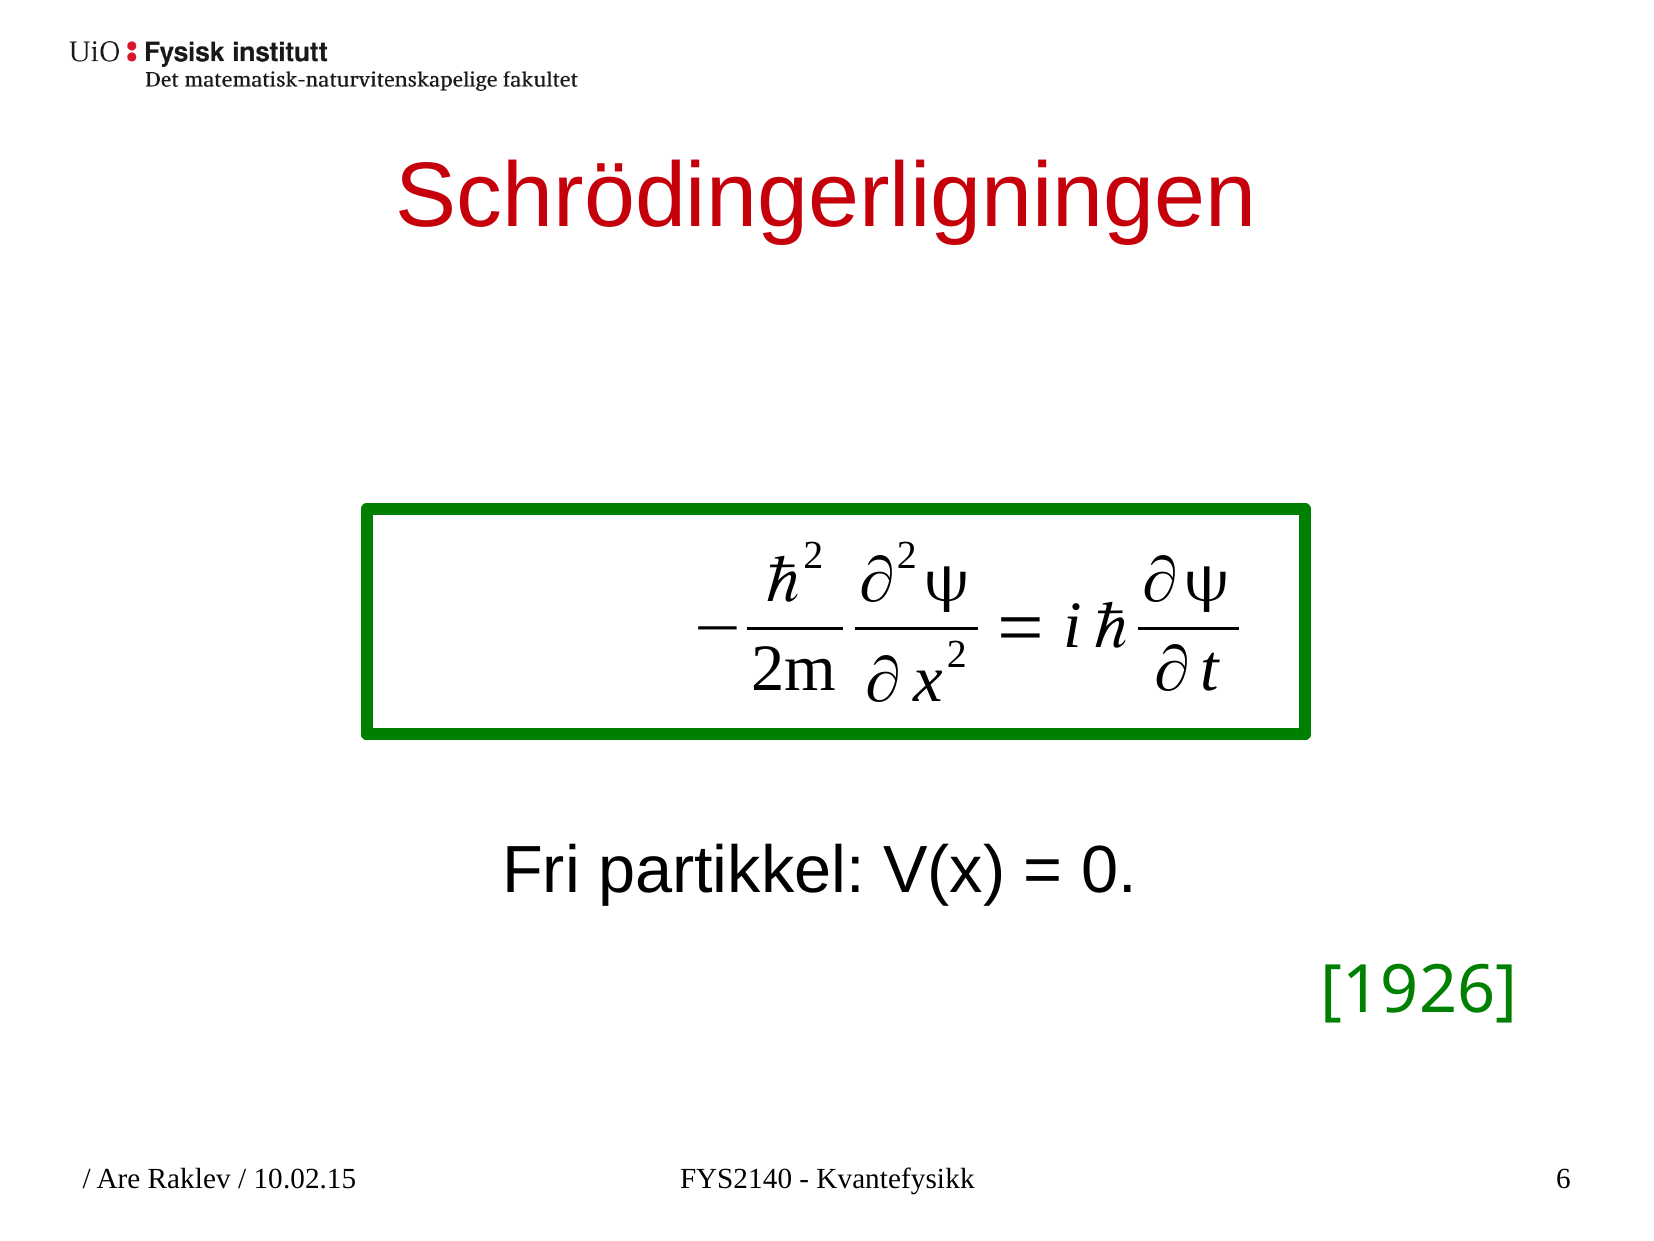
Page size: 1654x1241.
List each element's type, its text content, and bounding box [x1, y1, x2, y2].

picture [68, 37, 581, 93]
text_box [1926] [1282, 933, 1521, 1023]
text_box [367, 509, 1305, 735]
text_box Fri partikkel: V(x) = 0. [487, 825, 1351, 915]
title Schrödingerligningen [82, 90, 1571, 298]
chart [684, 533, 1249, 716]
